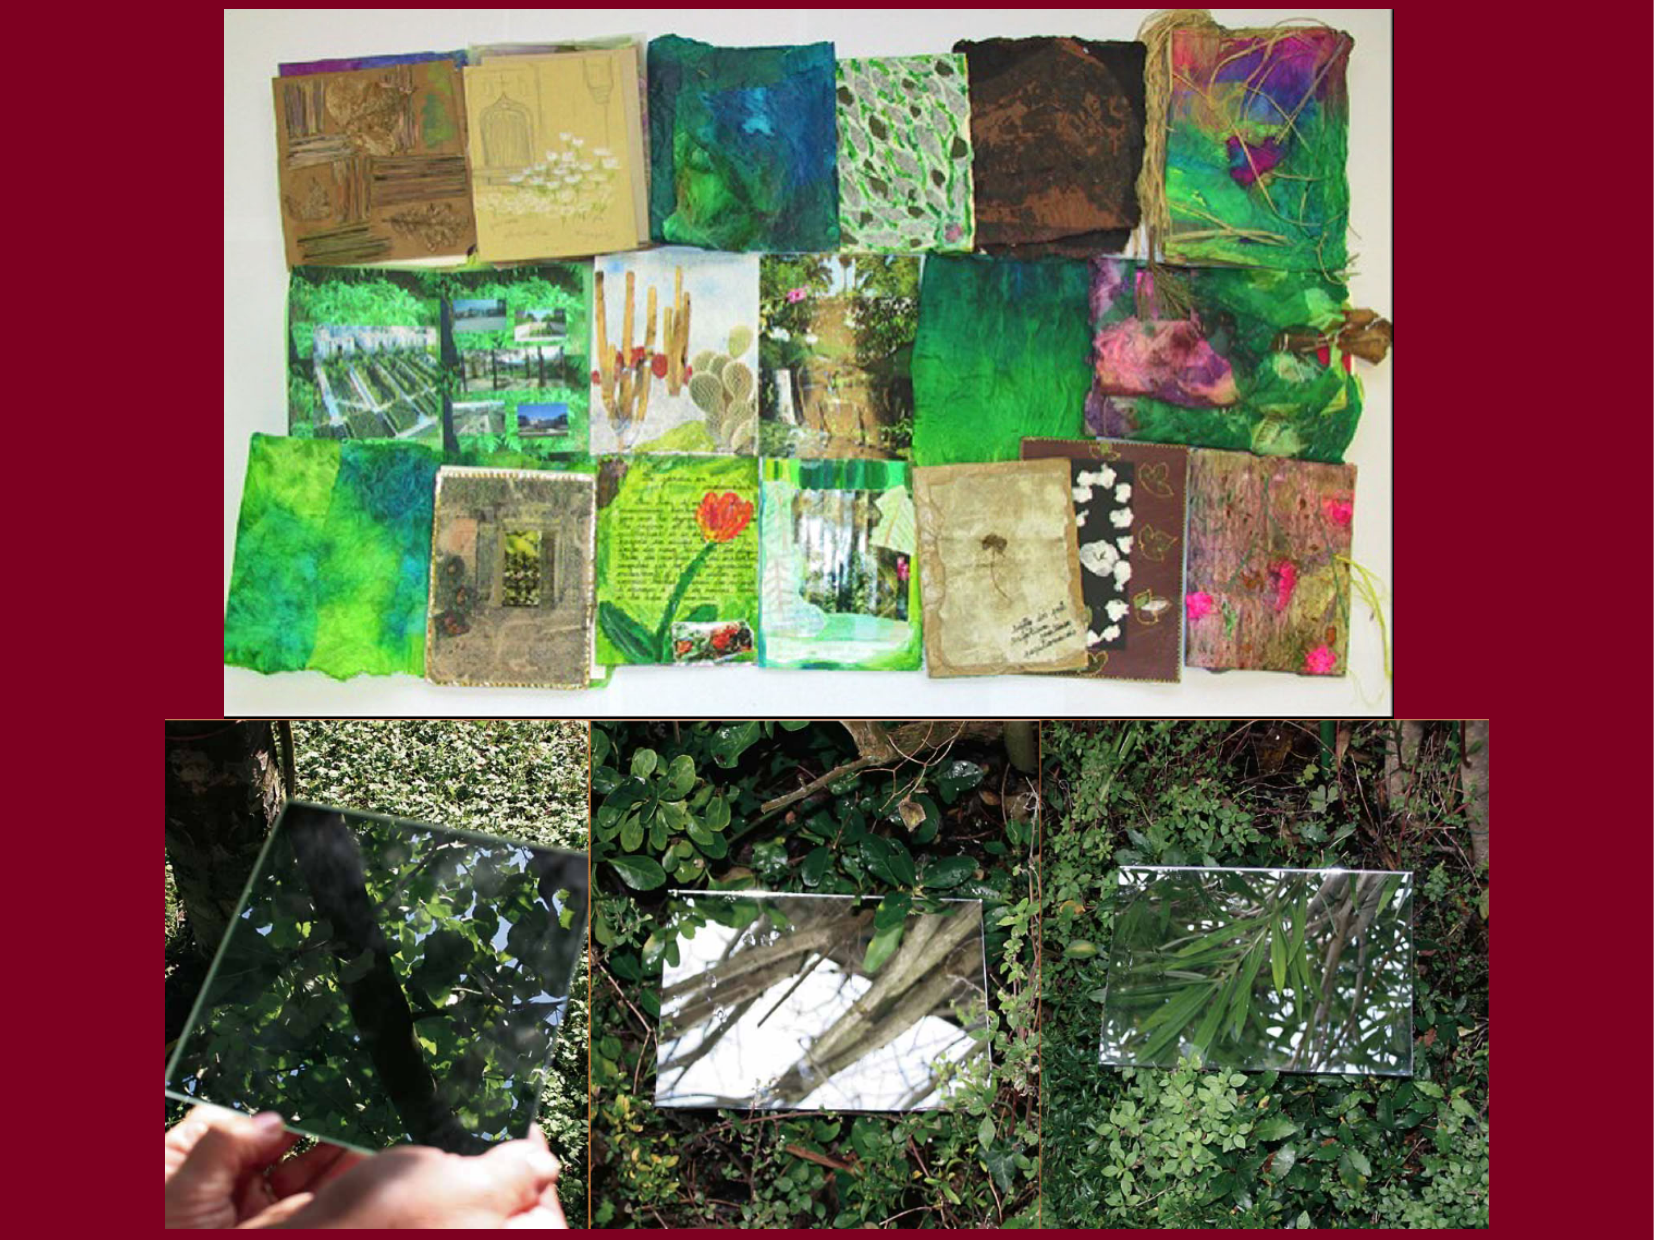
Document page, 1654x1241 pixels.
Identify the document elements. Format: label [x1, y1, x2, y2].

picture [165, 9, 1489, 1229]
